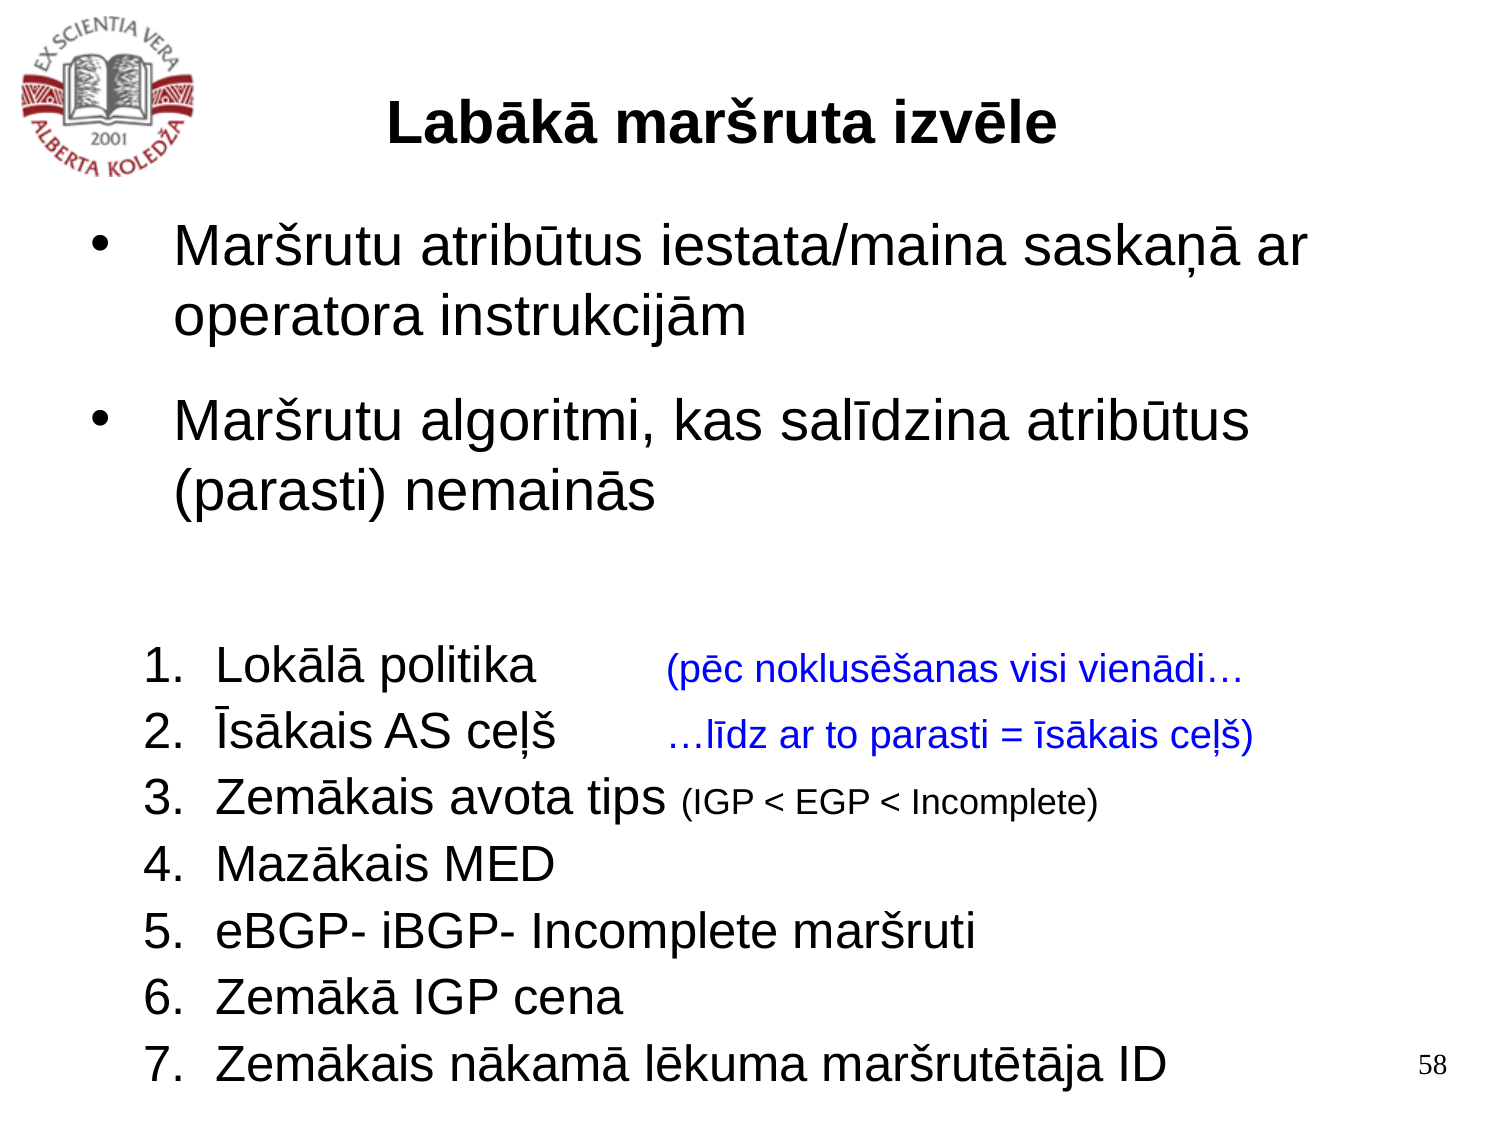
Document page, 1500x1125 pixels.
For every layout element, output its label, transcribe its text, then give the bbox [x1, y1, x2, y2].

title Labākā maršruta izvēle [50, 62, 1374, 175]
list Maršrutu atribūtus iestata/maina saskaņā ar operatora instrukcijām Maršrutu algoritmi, kas salīdzina atribūtus (parasti) nemainās Lokālā politika (pēc noklusēšanas visi vienādi… Īsākais AS ceļš …līdz ar to parasti = īsākais ceļš) Zemākais avota tips (IGP < EGP < Incomplete) Mazākais MED eBGP- iBGP- Incomplete maršruti Zemākā IGP cena Zemākais nākamā lēkuma maršrutētāja ID [74, 200, 1463, 1101]
picture [21, 16, 194, 177]
